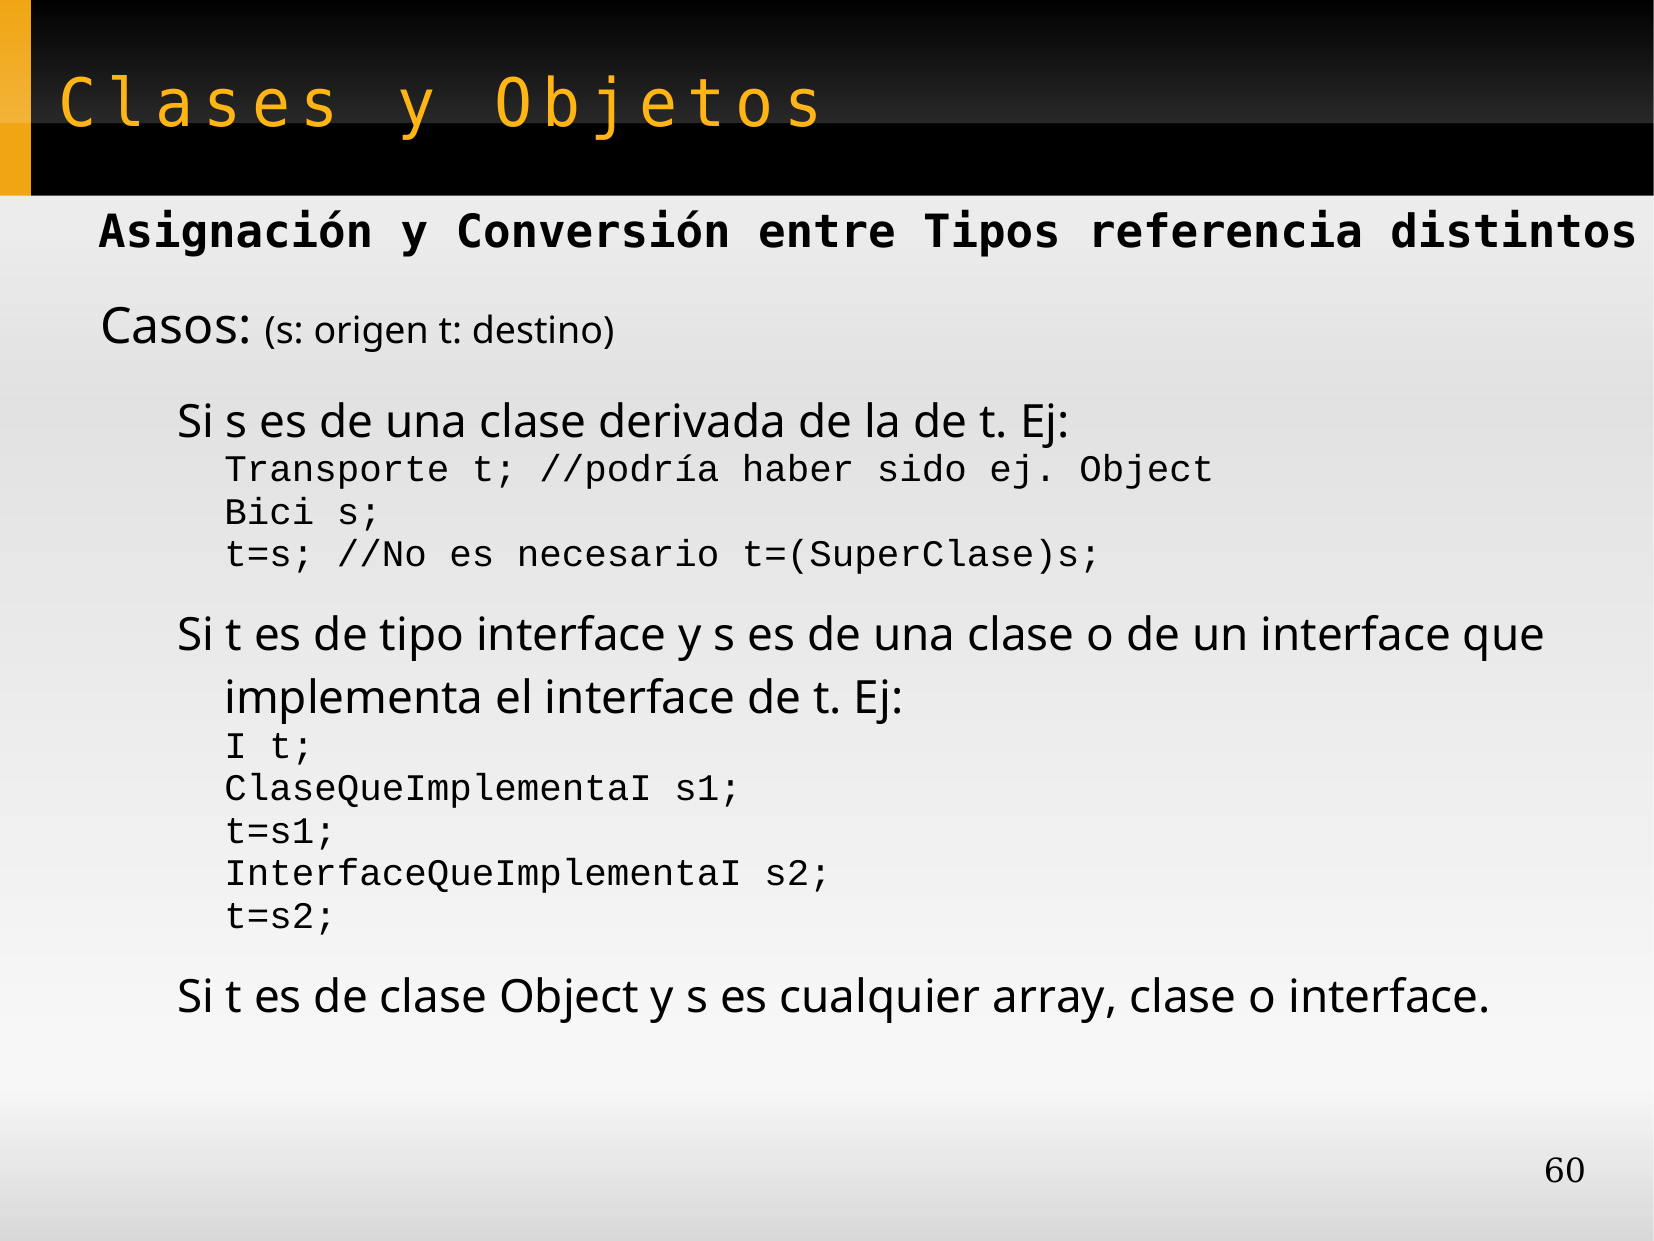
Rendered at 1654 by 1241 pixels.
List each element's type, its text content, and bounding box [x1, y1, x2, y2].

text_box Asignación y Conversión entre Tipos referencia distintos [83, 197, 1653, 266]
title Clases y Objetos [59, 29, 1506, 178]
list Casos: (s: origen t: destino) Si s es de una clase derivada de la de t. Ej: Transporte t; //podría haber sido ej. Object Bici s; t=s; //No es necesario t=(SuperClase)s; Si t es de tipo interface y s es de una clase o de un interface que implementa el interface de t. Ej: I t; ClaseQueImplementaI s1; t=s1; InterfaceQueImplementaI s2; t=s2; Si t es de clase Object y s es cualquier array, clase o interface. [82, 290, 1571, 1109]
picture [0, 0, 1654, 1241]
